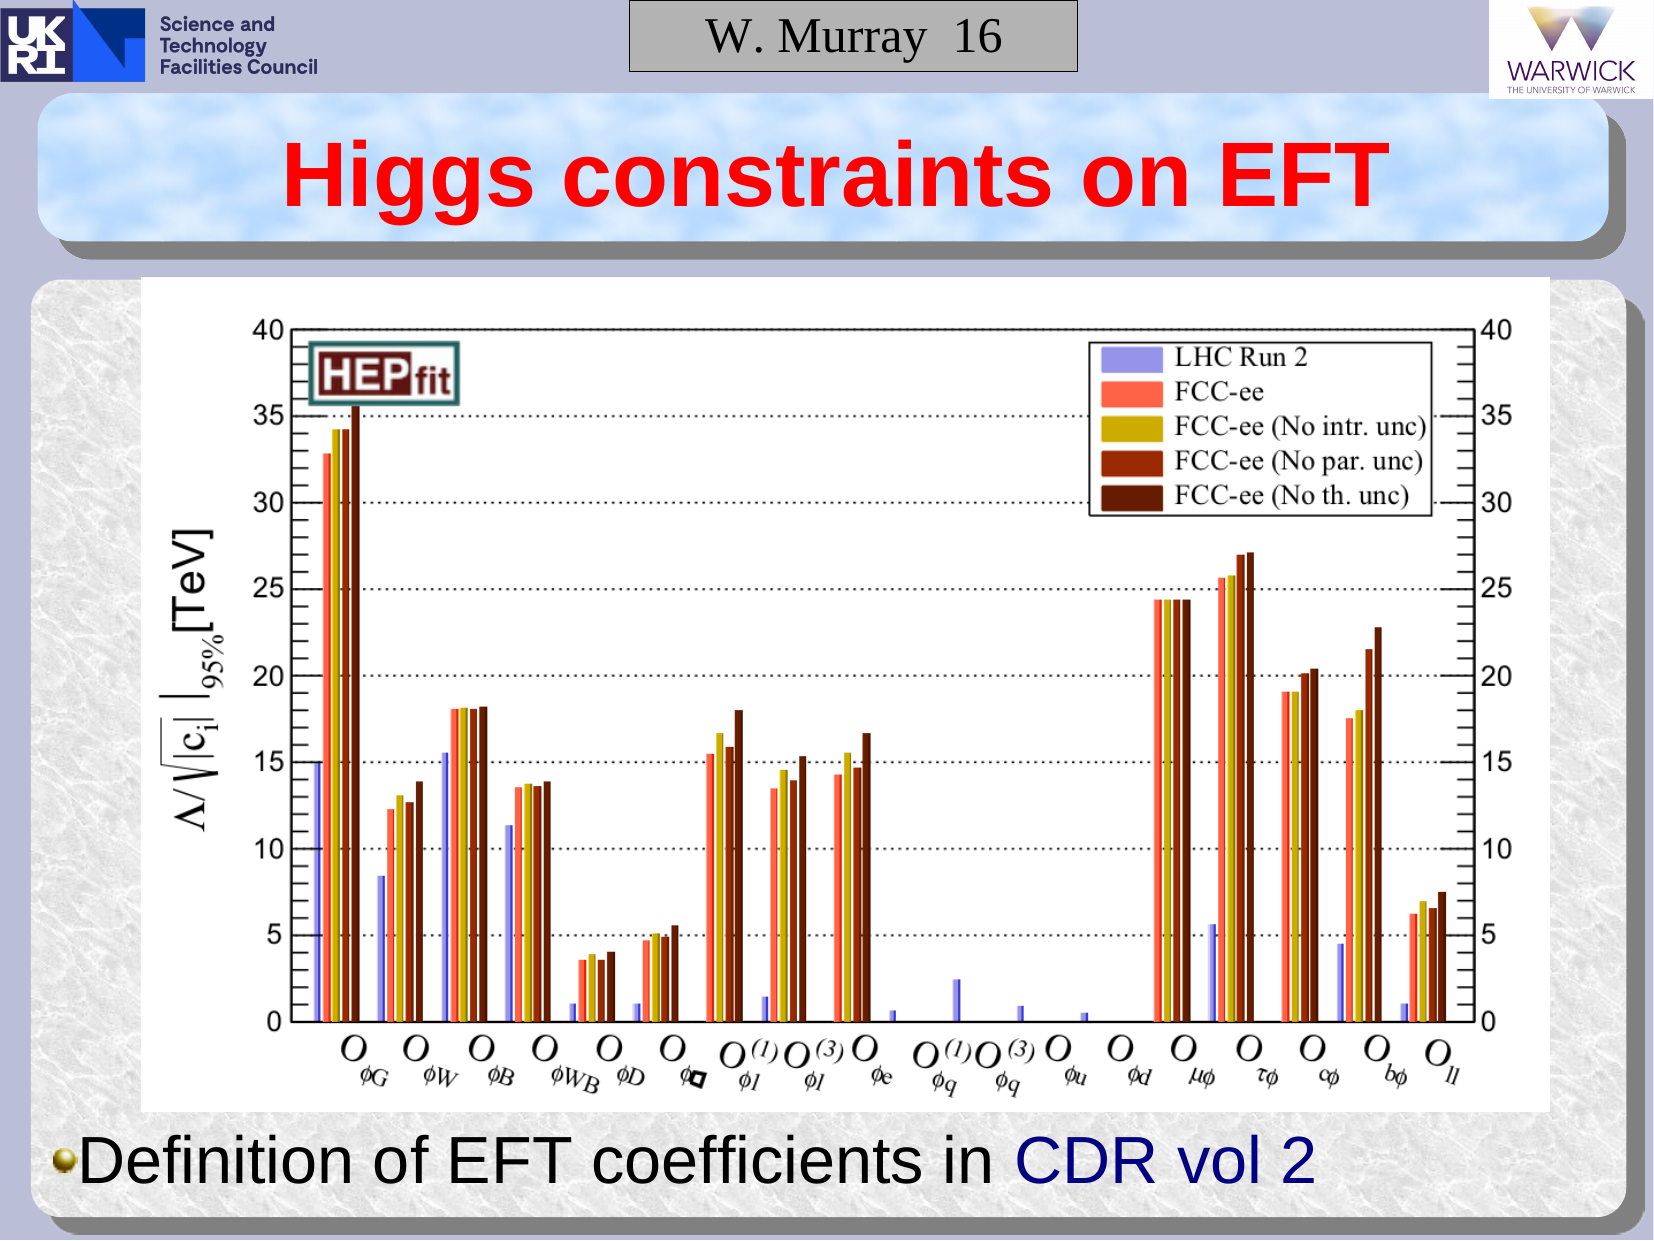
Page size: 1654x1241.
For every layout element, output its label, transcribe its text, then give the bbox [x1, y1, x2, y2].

picture [0, 0, 317, 82]
picture [37, 0, 1654, 242]
title Higgs constraints on EFT [90, 101, 1584, 249]
list Definition of EFT coefficients in CDR vol 2 [53, 1122, 1588, 1198]
picture [30, 277, 1627, 1218]
